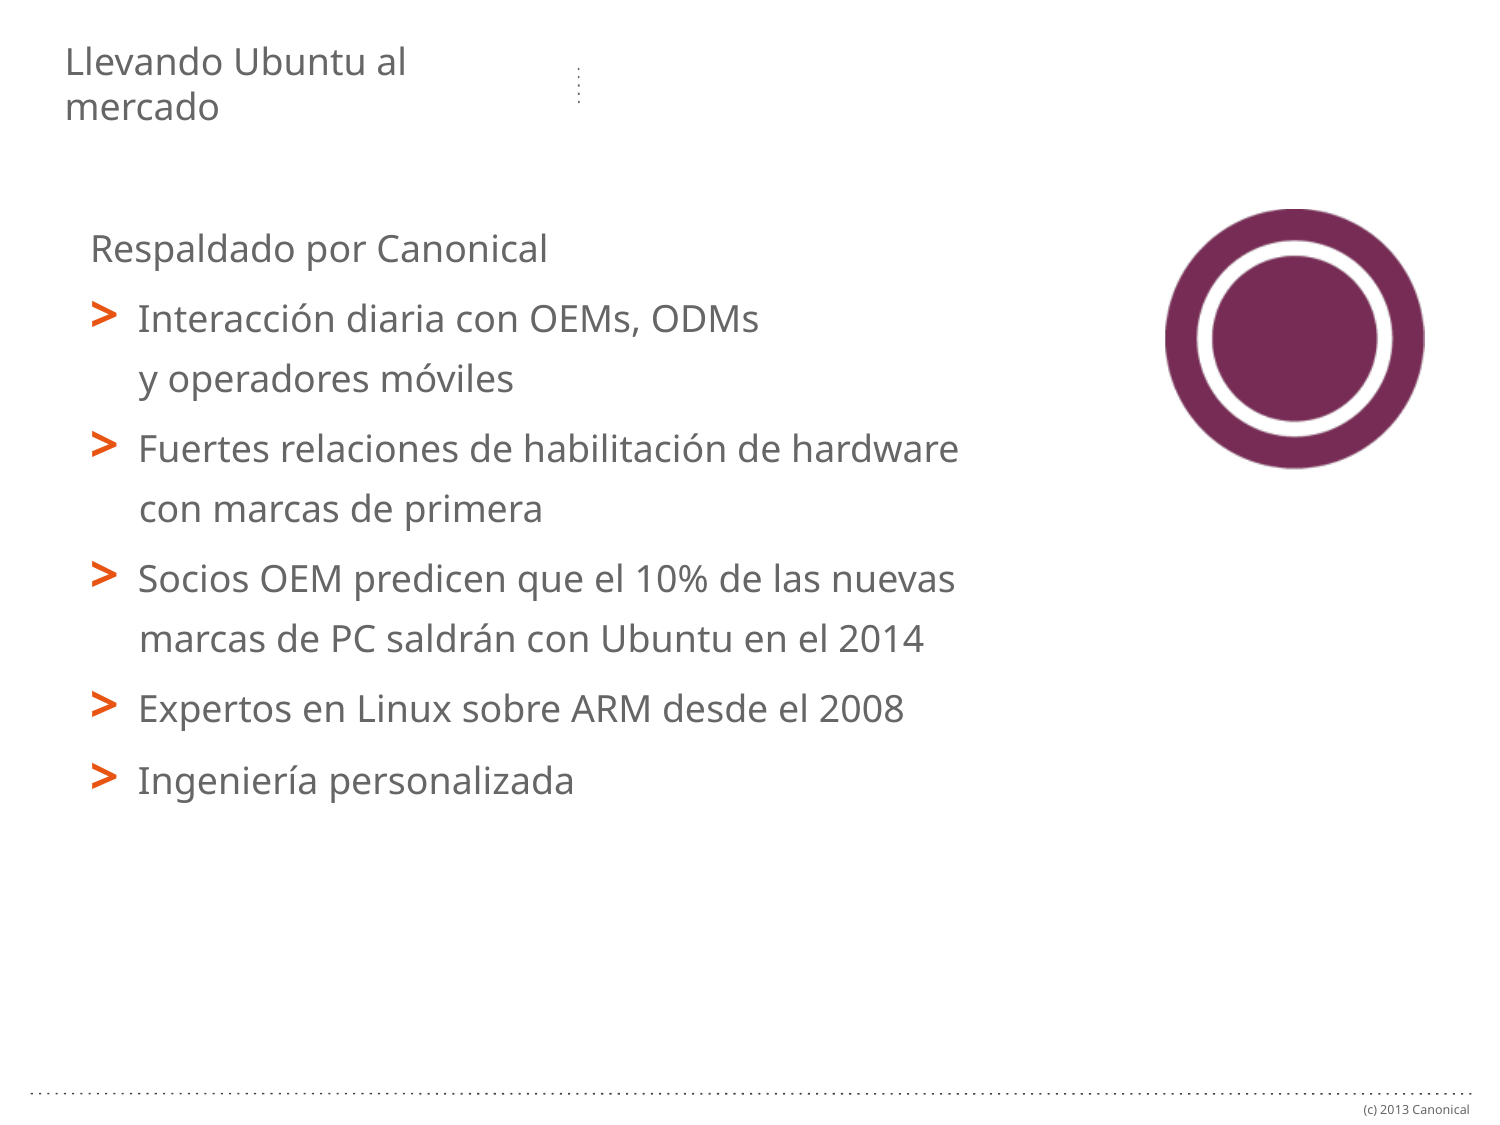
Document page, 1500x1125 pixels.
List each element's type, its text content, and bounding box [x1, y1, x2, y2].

title Llevando Ubuntu al mercado [49, 53, 579, 114]
text_box (c) 2013 Canonical [19, 1099, 1485, 1119]
text_box [1164, 209, 1425, 471]
list Respaldado por Canonical > Interacción diaria con OEMs, ODMs y operadores móviles > Fuertes relaciones de habilitación de hardware con marcas de primera > Socios OEM predicen que el 10% de las nuevas marcas de PC saldrán con Ubuntu en el 2014 > Expertos en Linux sobre ARM desde el 2008 > Ingeniería personalizada [75, 209, 1425, 1078]
